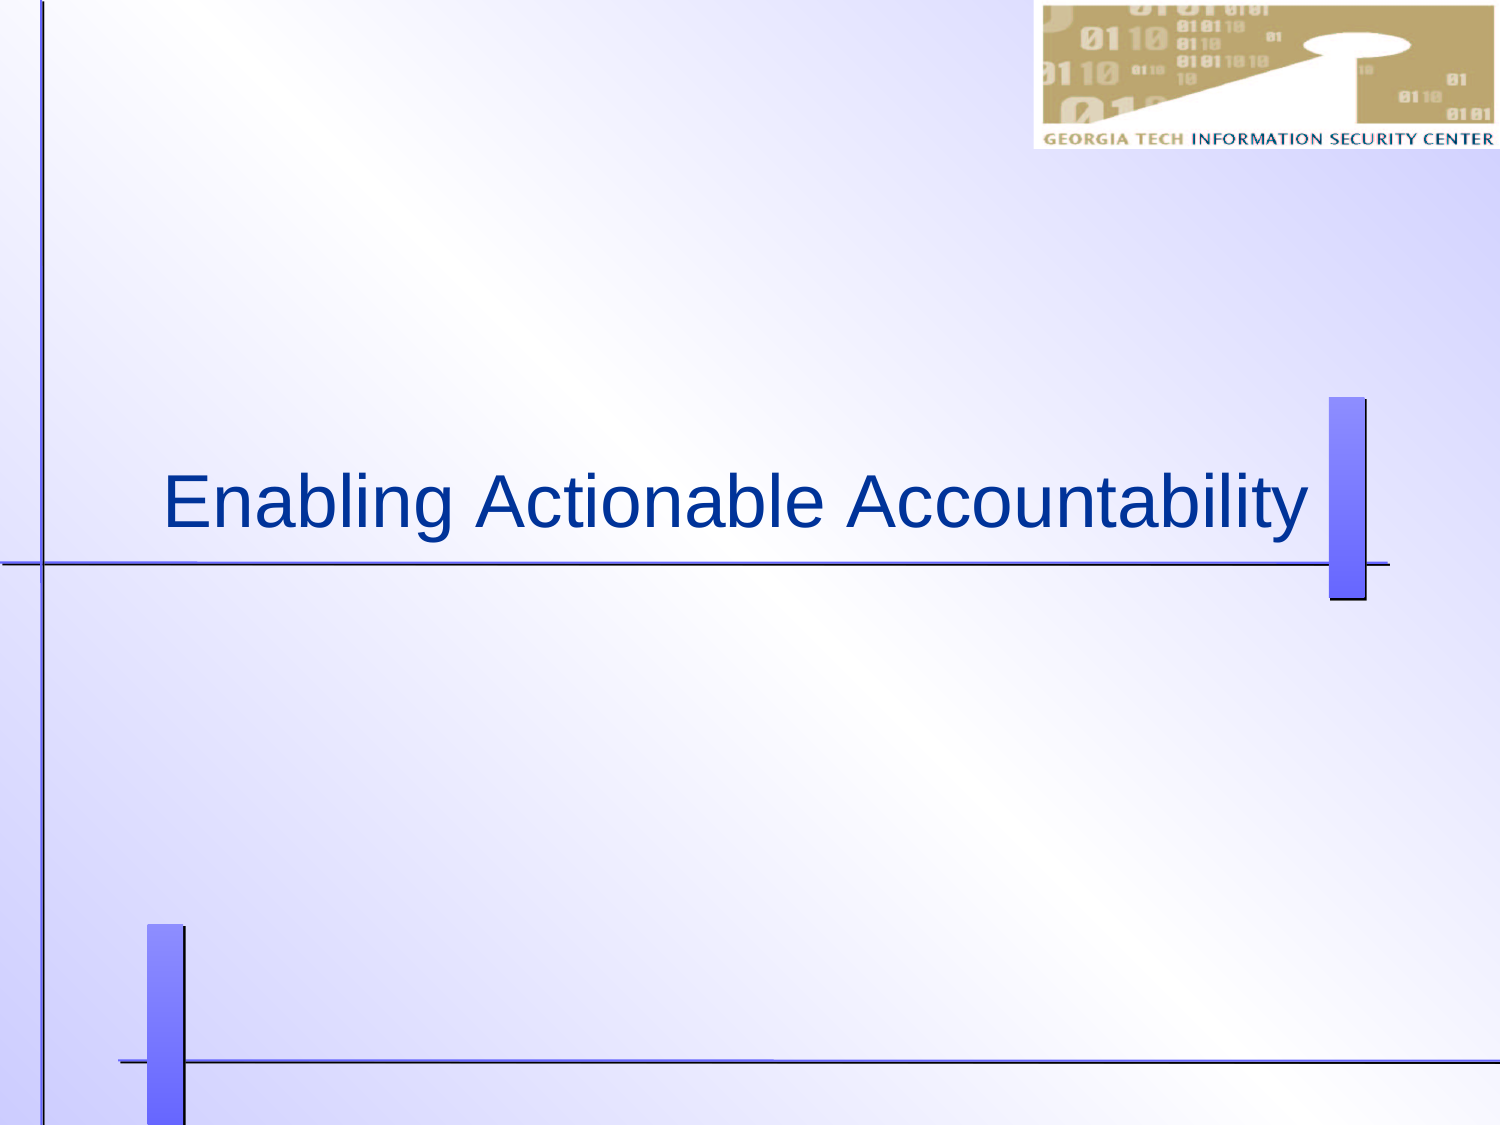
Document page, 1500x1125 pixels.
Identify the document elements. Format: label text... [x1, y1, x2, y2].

picture [1033, 16, 1500, 112]
text_box Enabling Actionable Accountability [0, 369, 1326, 625]
